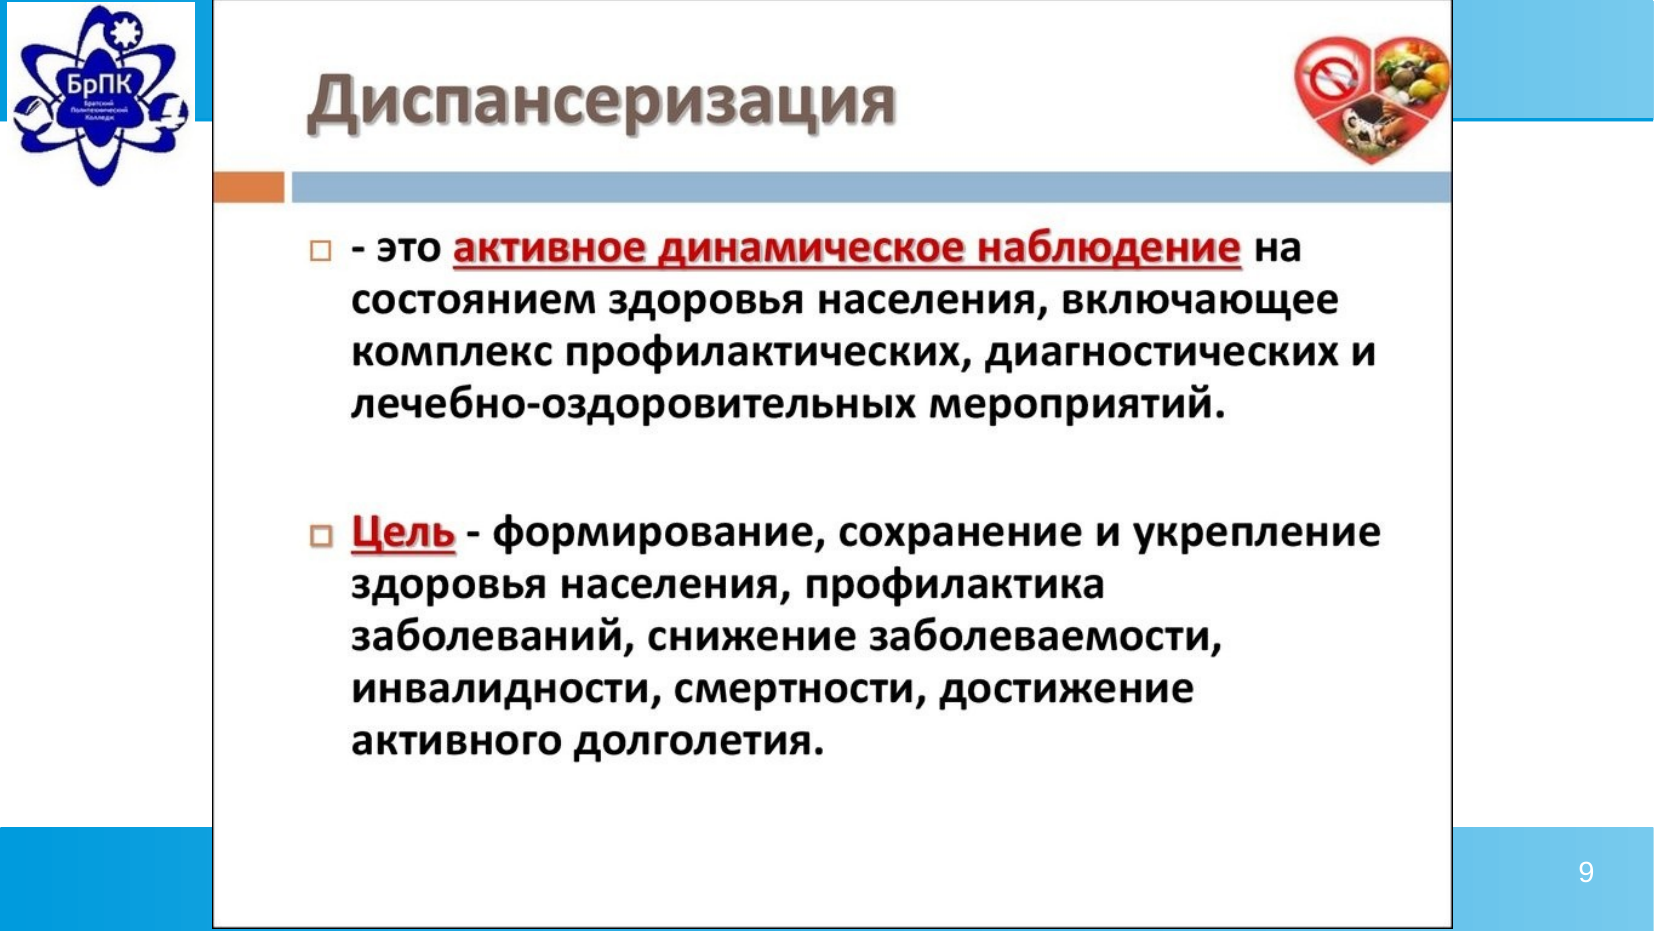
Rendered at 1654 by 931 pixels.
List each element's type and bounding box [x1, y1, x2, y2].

picture [7, 3, 195, 190]
picture [212, 0, 1453, 929]
